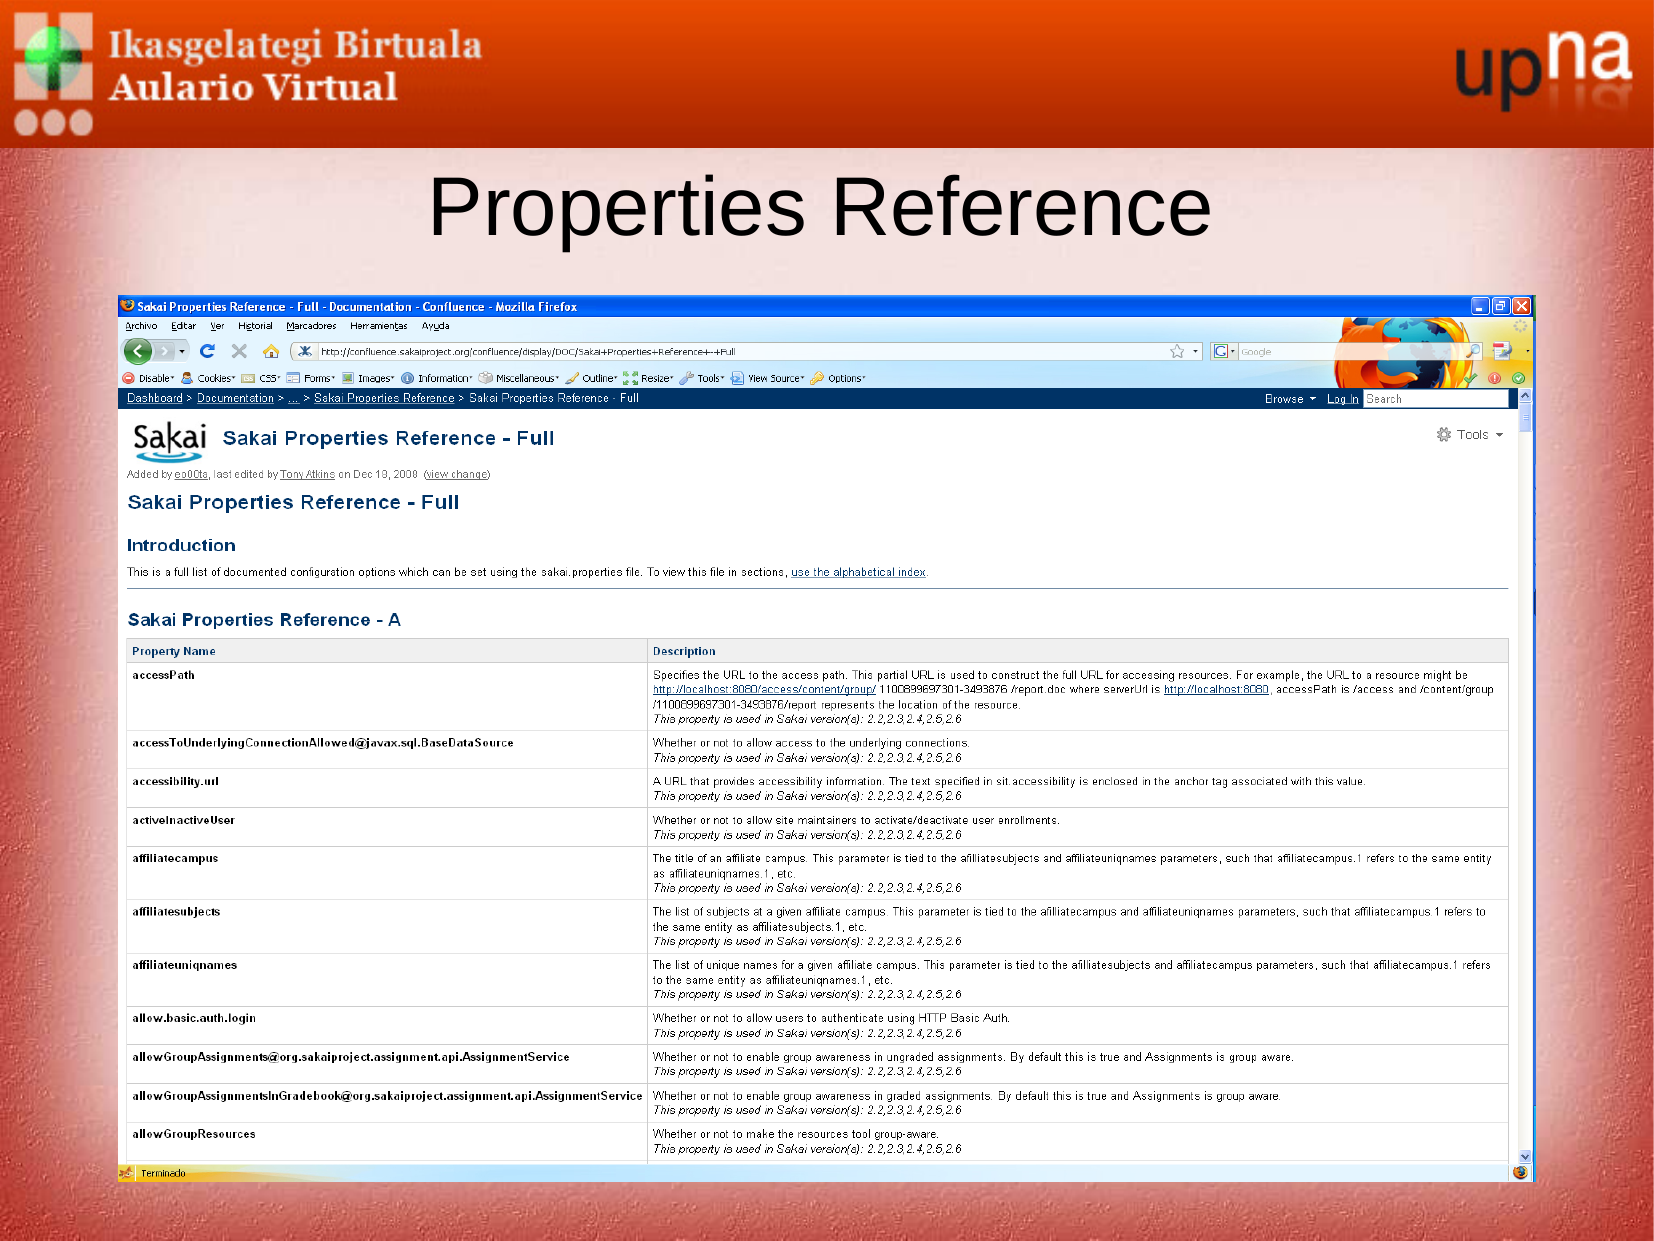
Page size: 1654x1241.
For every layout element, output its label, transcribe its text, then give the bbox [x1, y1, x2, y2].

title Properties Reference [77, 118, 1565, 296]
picture [0, 0, 1654, 1241]
